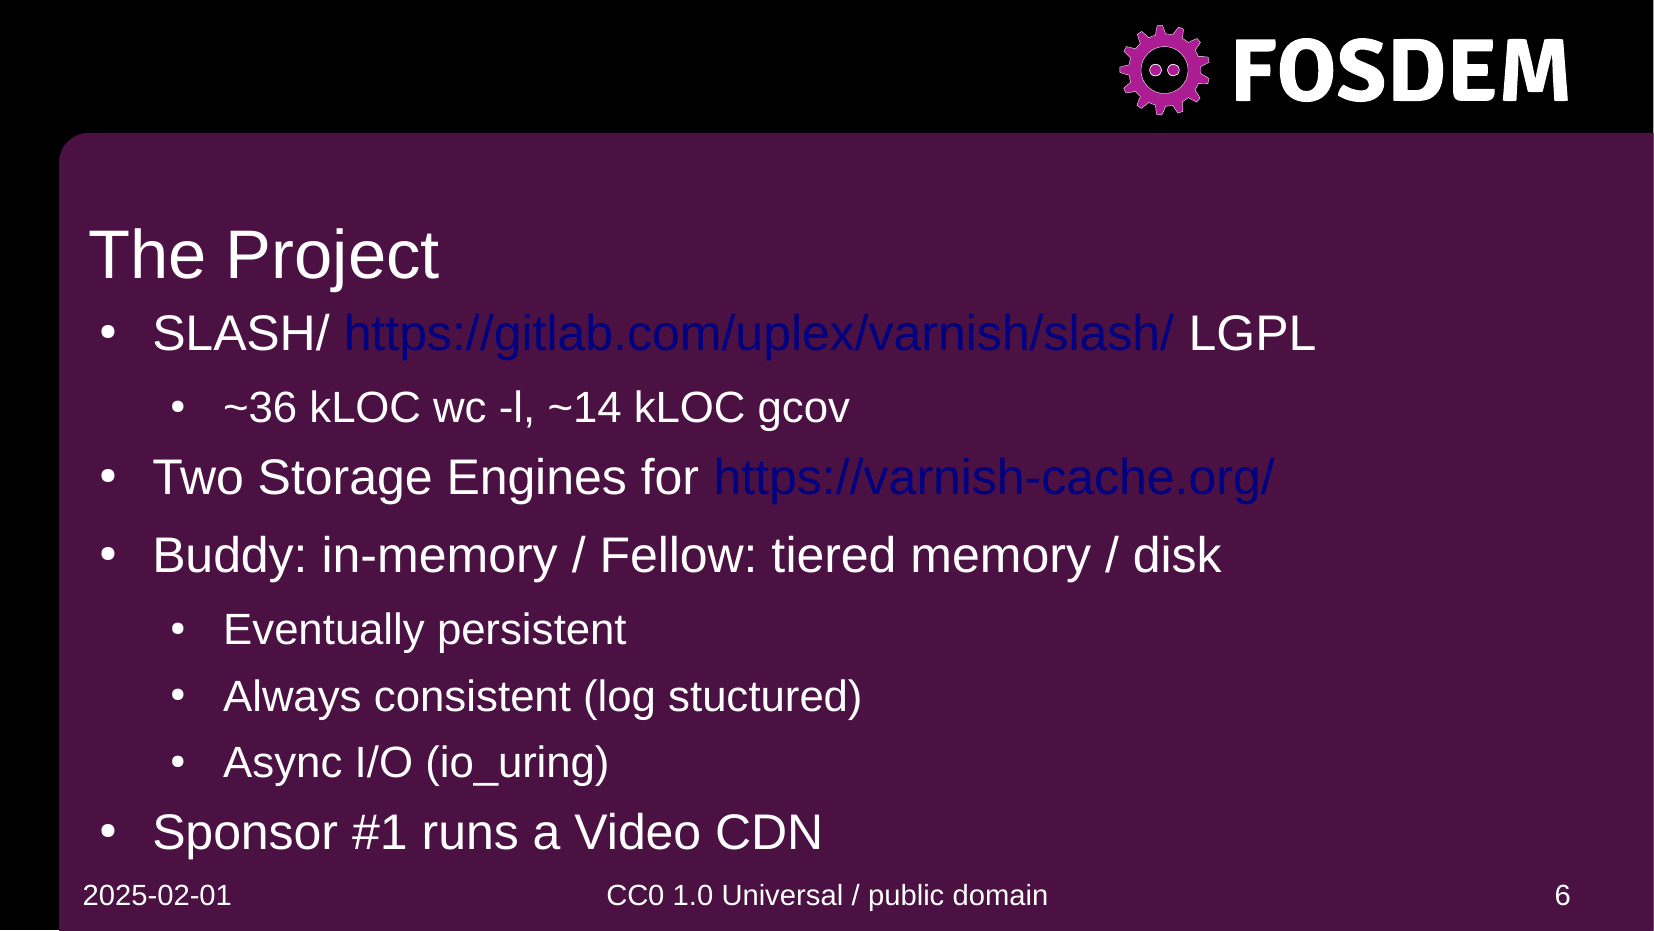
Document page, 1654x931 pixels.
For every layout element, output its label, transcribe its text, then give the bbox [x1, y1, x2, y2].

title The Project [88, 176, 1577, 305]
list SLASH/ https://gitlab.com/uplex/varnish/slash/ LGPL ~36 kLOC wc -l, ~14 kLOC gcov Two Storage Engines for https://varnish-cache.org/ Buddy: in-memory / Fellow: tiered memory / disk Eventually persistent Always consistent (log stuctured) Async I/O (io_uring) Sponsor #1 runs a Video CDN [81, 305, 1617, 861]
